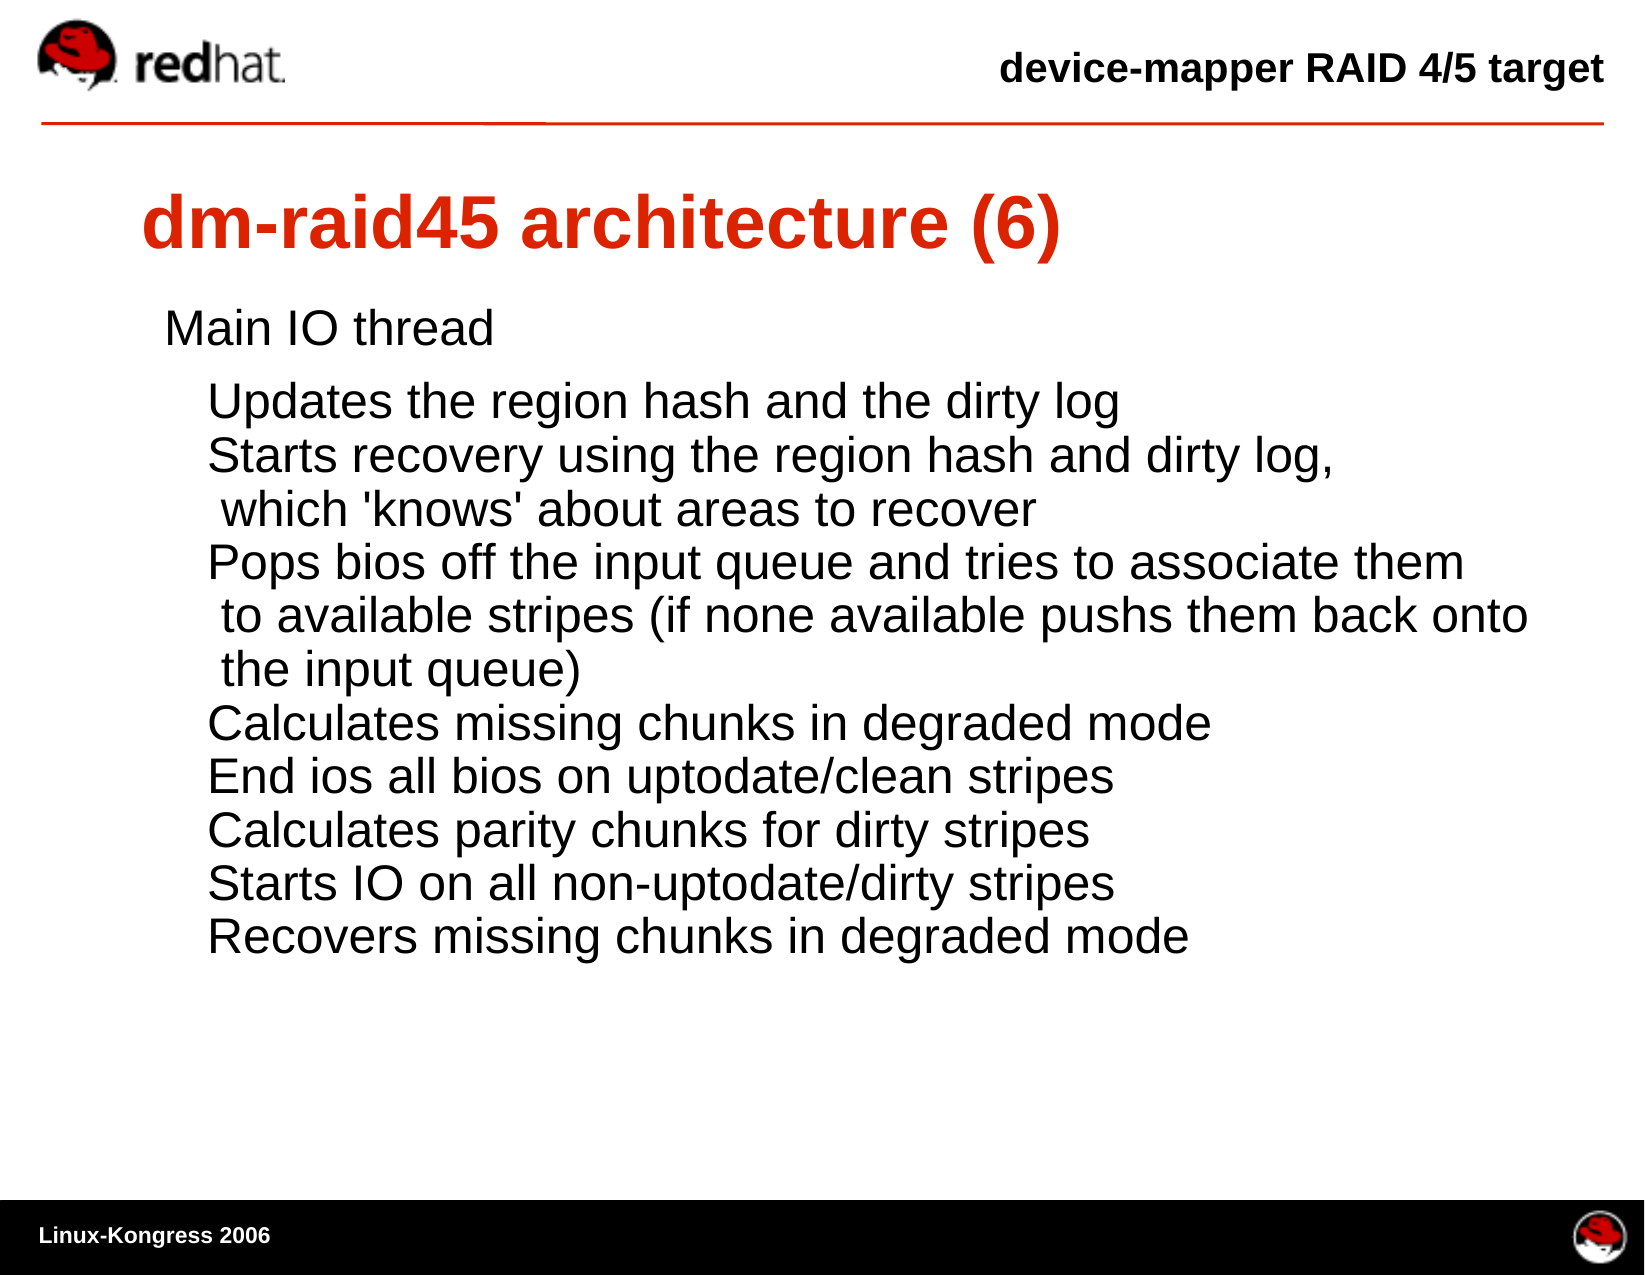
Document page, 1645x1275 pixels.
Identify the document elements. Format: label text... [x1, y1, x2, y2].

picture [36, 17, 285, 102]
text_box Main IO thread [150, 300, 1362, 425]
text_box Linux-Kongress 2006 [38, 1222, 382, 1252]
text_box dm-raid45 architecture (6) [141, 180, 1271, 275]
text_box [0, 1200, 1645, 1275]
text_box Updates the region hash and the dirty log Starts recovery using the region hash and dirty log, which 'knows' about areas to recover Pops bios off the input queue and tries to associate them to available stripes (if none available pushs them back onto the input queue) Calculates missing chunks in degraded mode End ios all bios on uptodate/clean stripes Calculates parity chunks for dirty stripes Starts IO on all non-uptodate/dirty stripes Recovers missing chunks in degraded mode [193, 376, 1627, 517]
text_box device-mapper RAID 4/5 target [959, 45, 1605, 98]
picture [1568, 1207, 1632, 1270]
